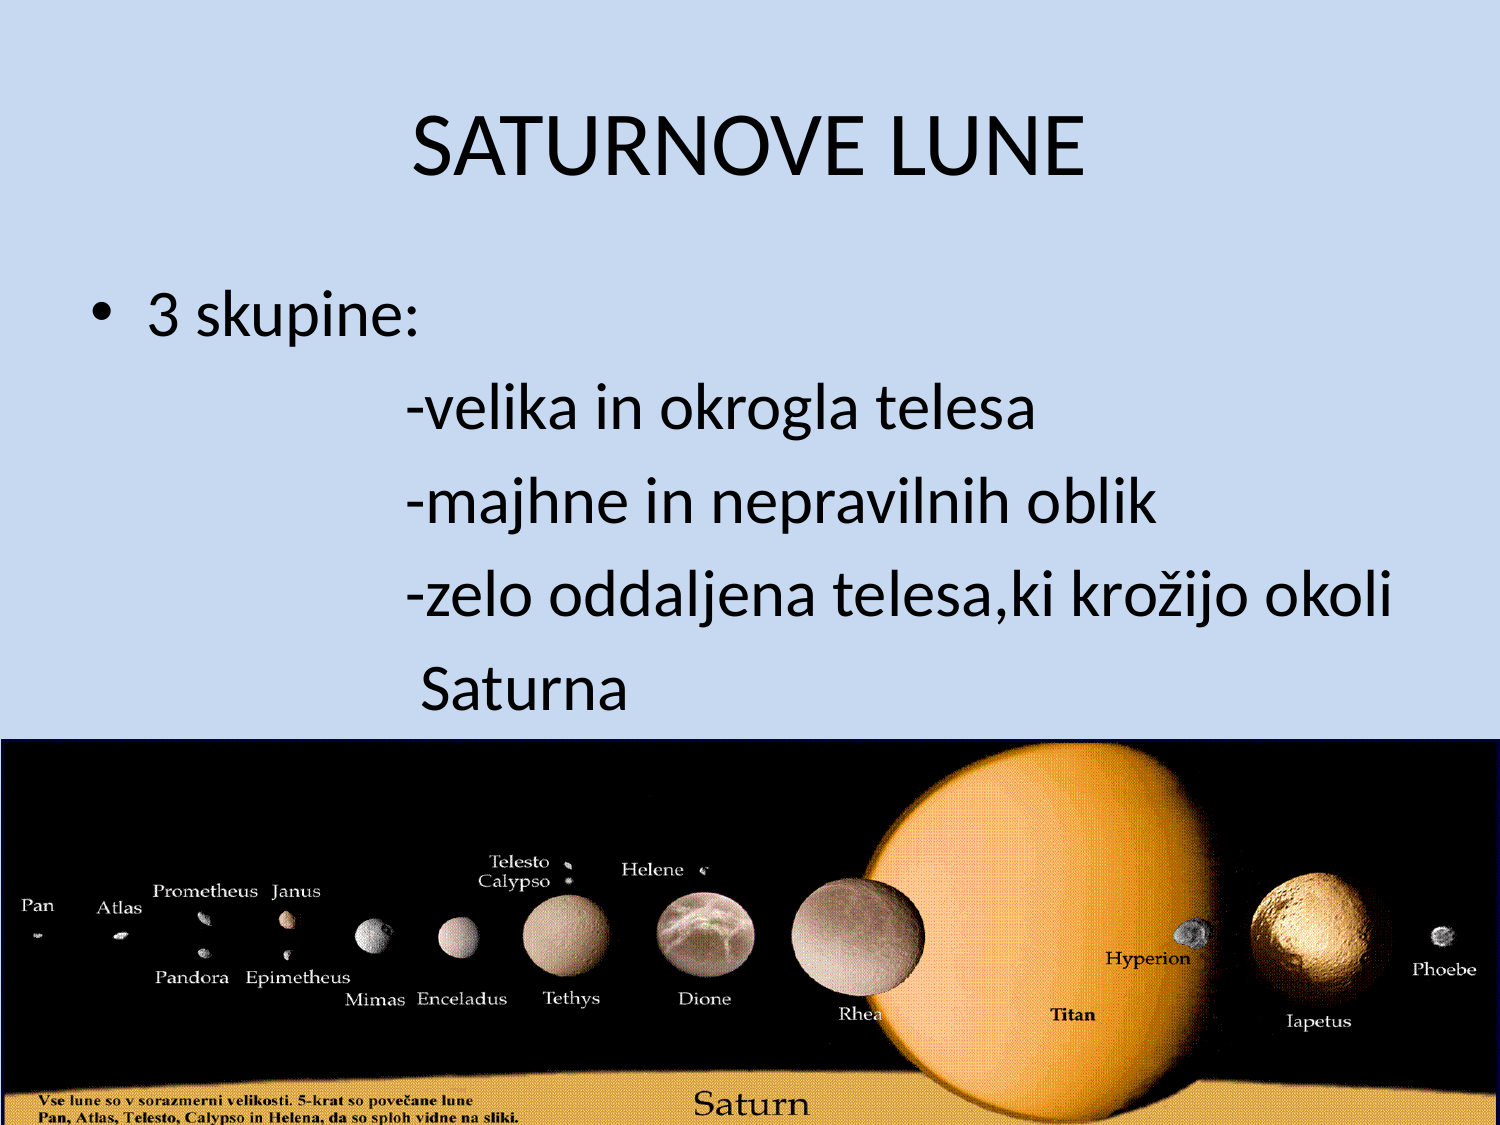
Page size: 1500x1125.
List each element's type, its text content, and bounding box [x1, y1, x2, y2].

title SATURNOVE LUNE [75, 45, 1425, 233]
picture [0, 739, 1500, 1125]
list 3 skupine: -velika in okrogla telesa -majhne in nepravilnih oblik -zelo oddaljena telesa,ki krožijo okoli Saturna [75, 262, 1425, 739]
